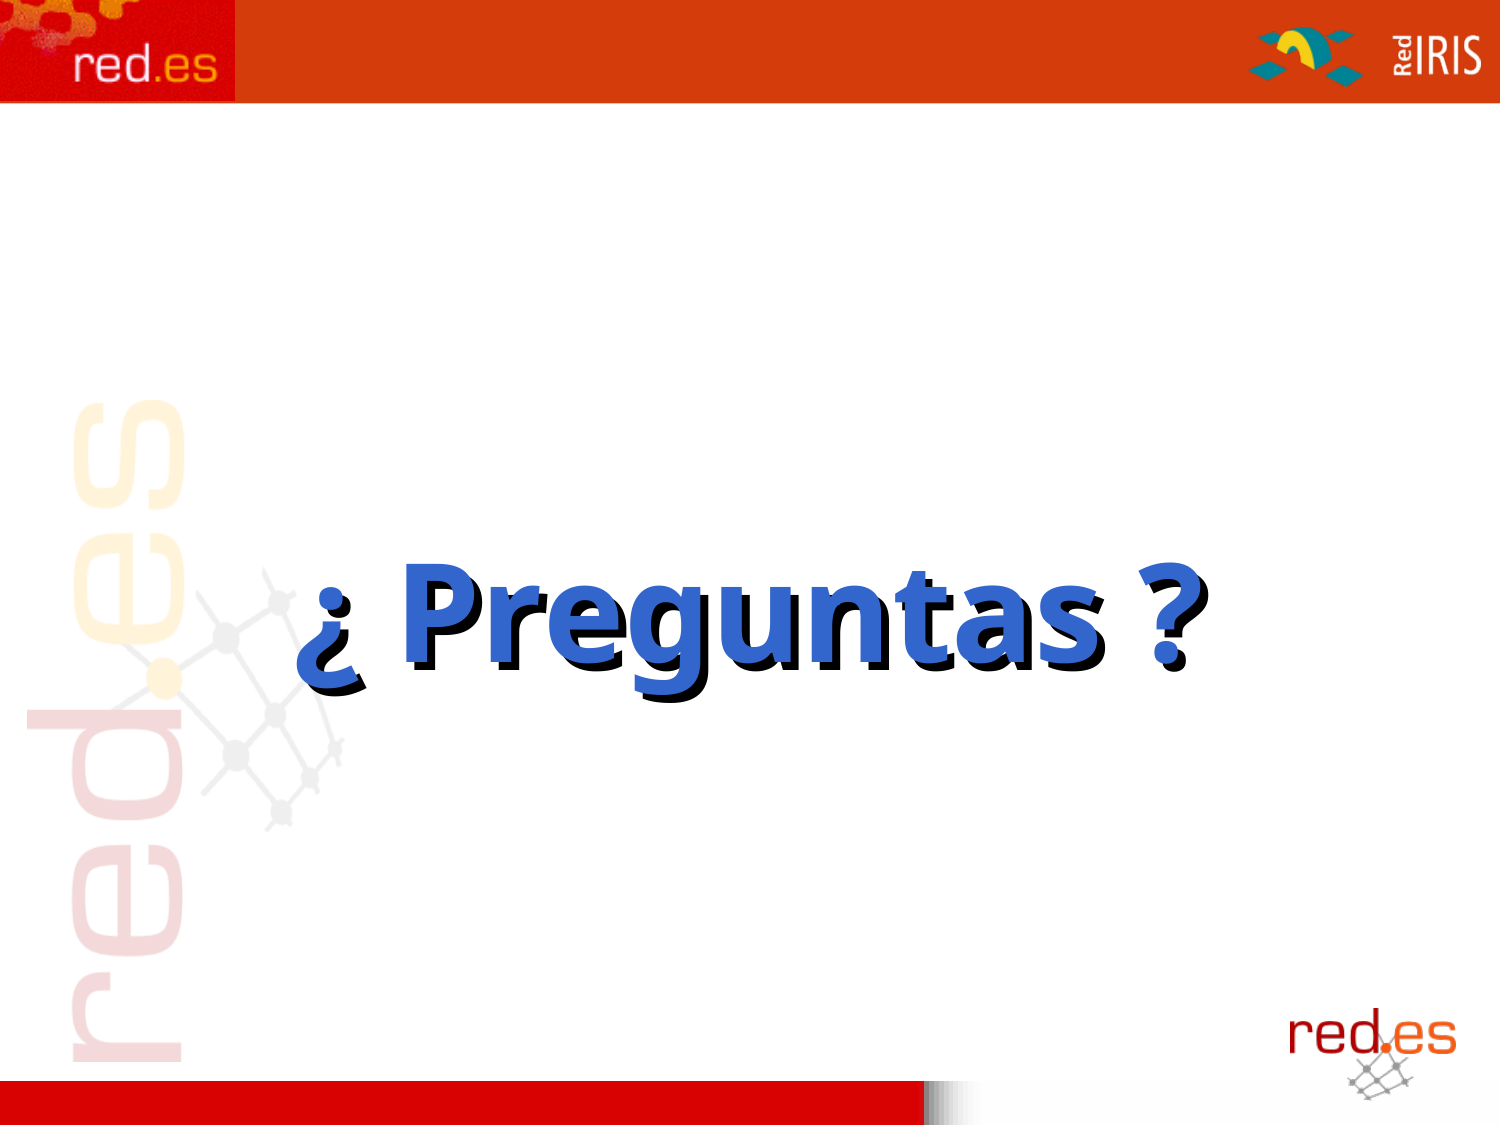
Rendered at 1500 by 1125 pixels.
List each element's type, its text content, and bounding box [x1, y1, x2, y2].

picture [27, 400, 345, 1062]
picture [1248, 27, 1481, 87]
list ¿ Preguntas ? [74, 262, 1424, 1004]
picture [0, 0, 235, 101]
picture [0, 1008, 1500, 1125]
